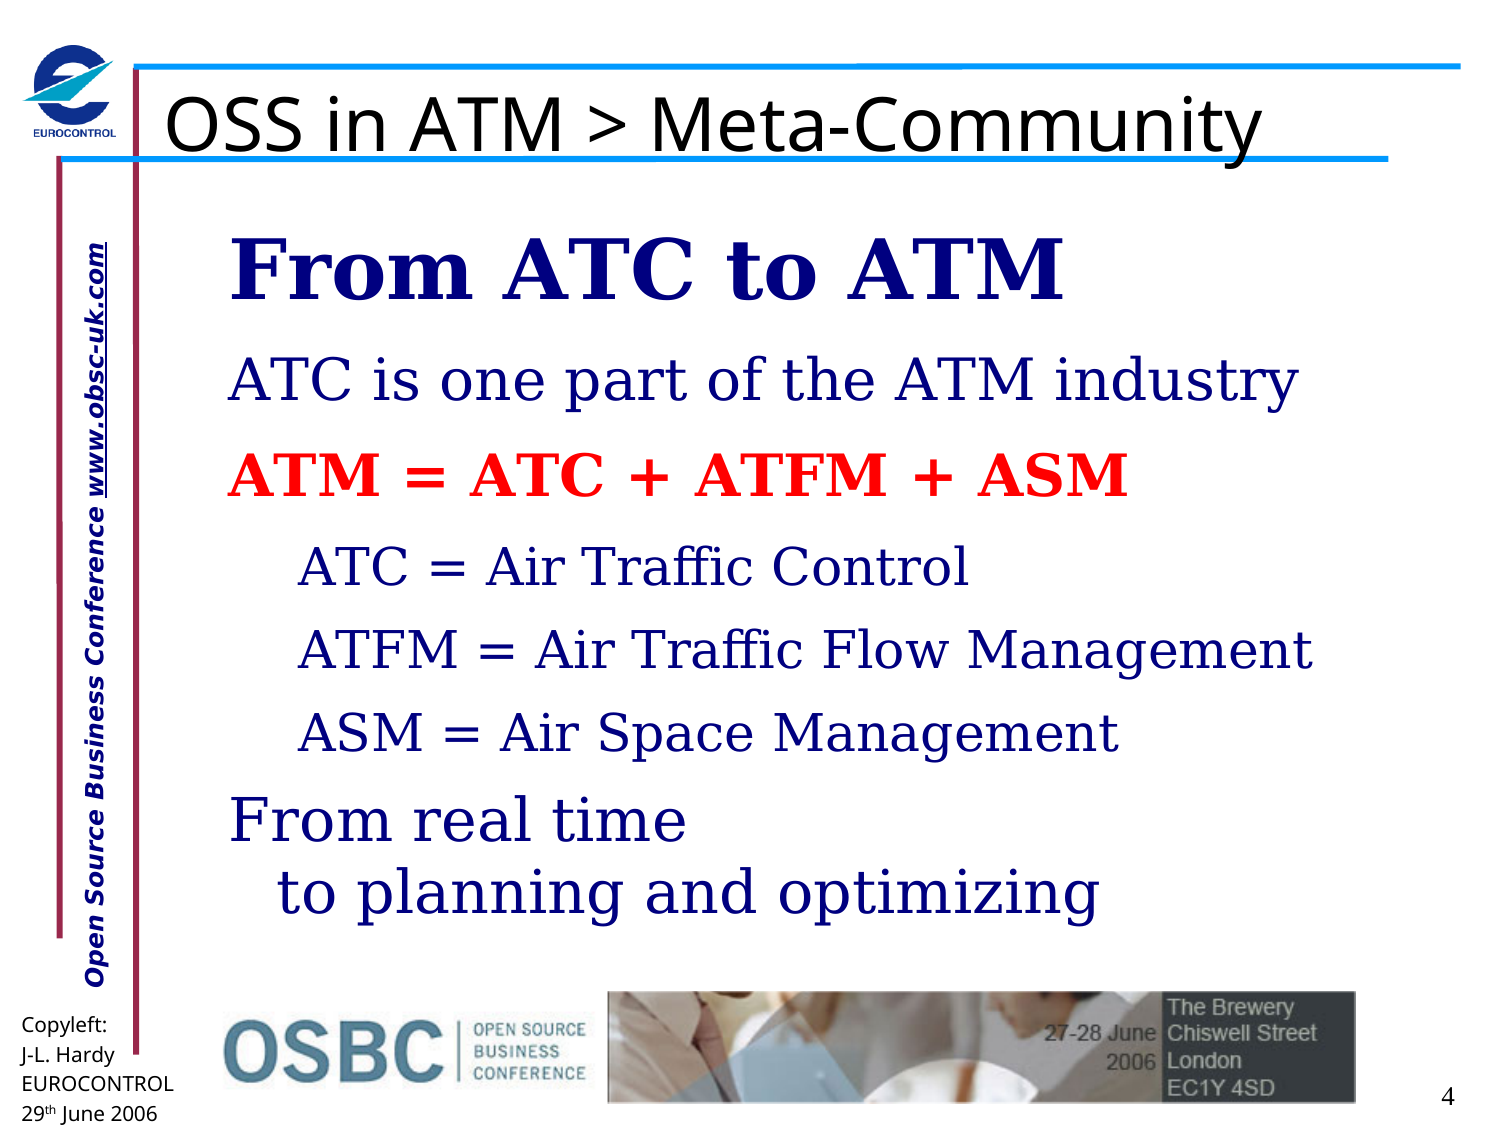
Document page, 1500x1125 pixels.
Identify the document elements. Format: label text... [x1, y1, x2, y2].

picture [201, 991, 1356, 1104]
picture [22, 45, 116, 137]
list From ATC to ATM ATC is one part of the ATM industry ATM = ATC + ATFM + ASM ATC = Air Traffic Control ATFM = Air Traffic Flow Management ASM = Air Space Management From real time to planning and optimizing [212, 220, 1394, 959]
